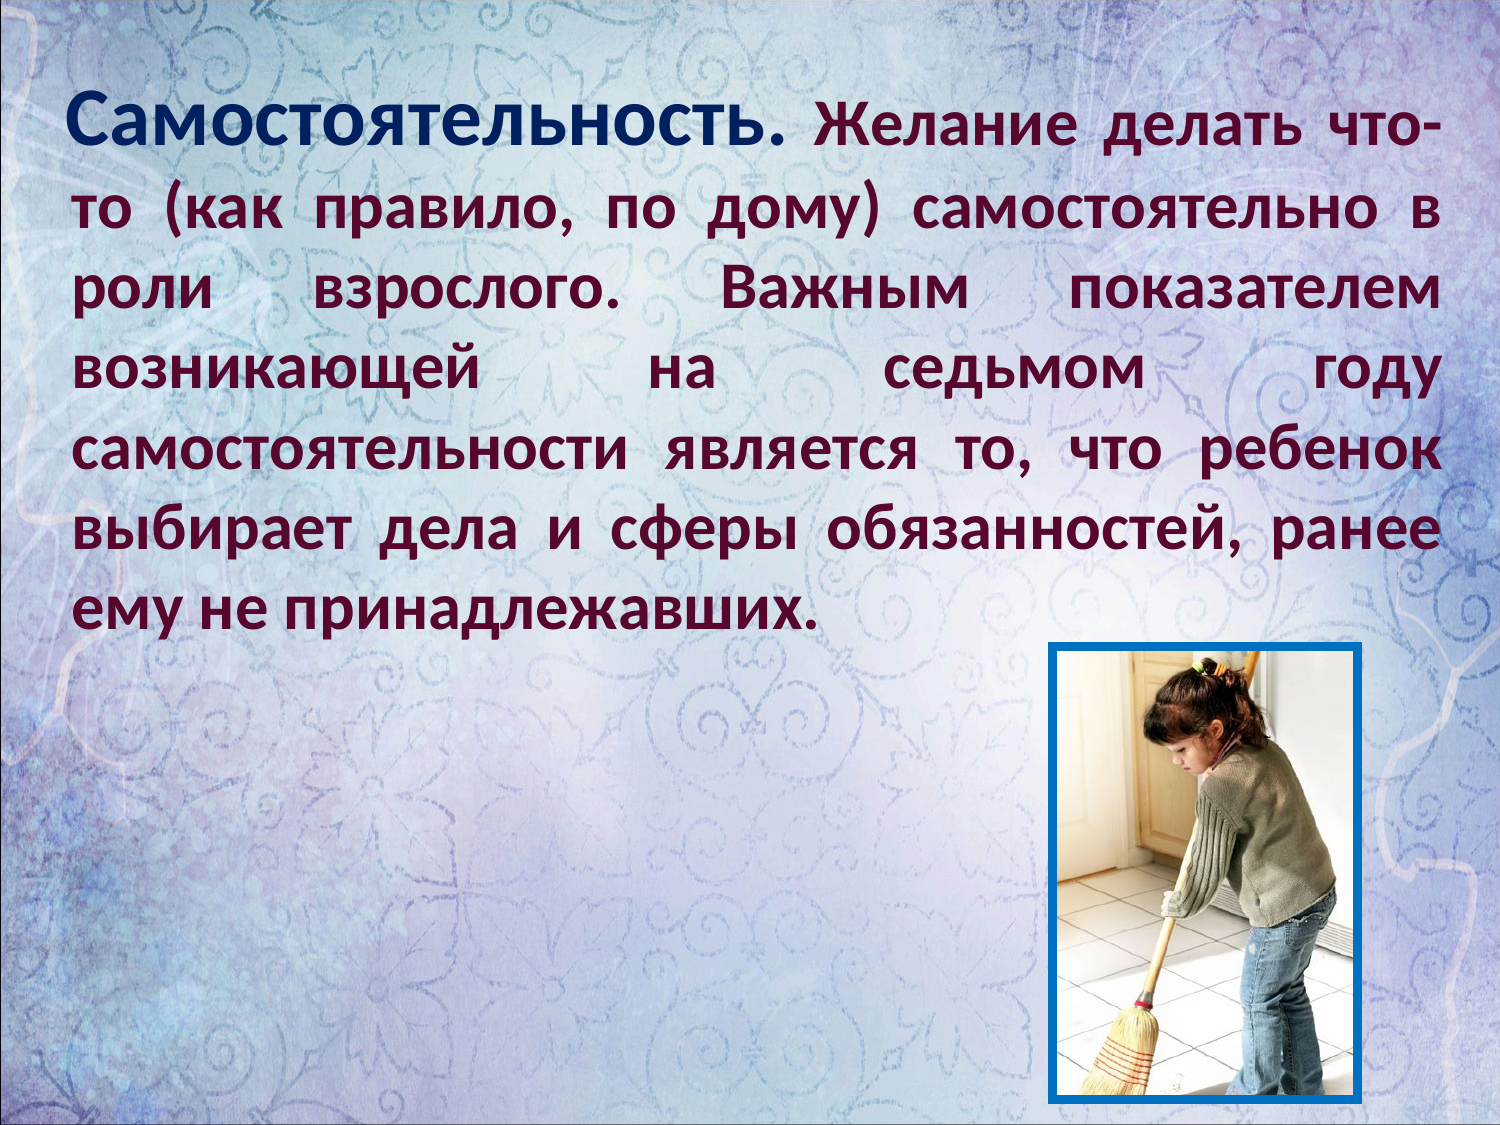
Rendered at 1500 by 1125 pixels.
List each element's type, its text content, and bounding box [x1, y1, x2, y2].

list Самостоятельность. Желание делать что-то (как правило, по дому) самостоятельно в роли взрослого. Важным показателем возникающей на седьмом году самостоятельности является то, что ребенок выбирает дела и сферы обязанностей, ранее ему не принадлежавших. [0, 54, 1459, 1059]
picture [1057, 651, 1353, 1095]
picture [0, 0, 1500, 1125]
